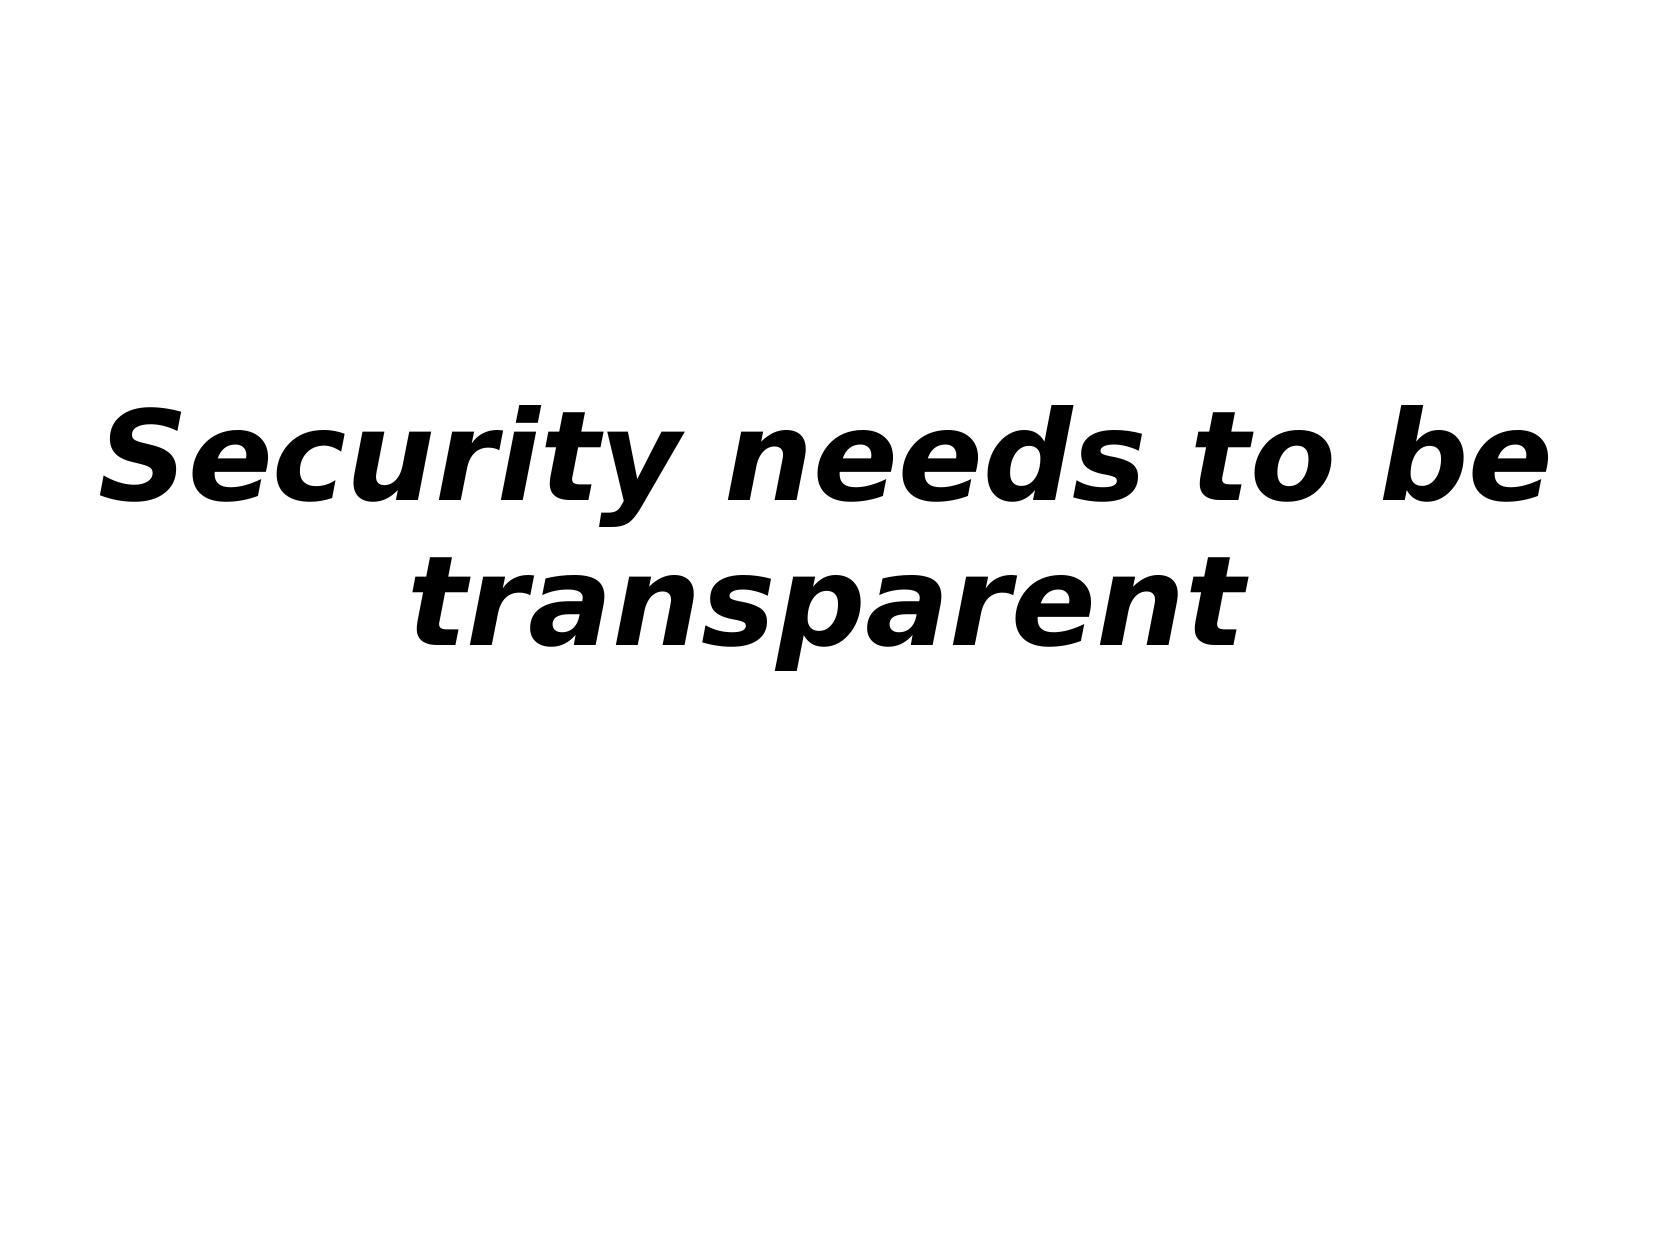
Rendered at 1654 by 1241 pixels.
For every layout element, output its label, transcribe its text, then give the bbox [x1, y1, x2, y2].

subtitle Security needs to be transparent [82, 49, 1571, 1010]
